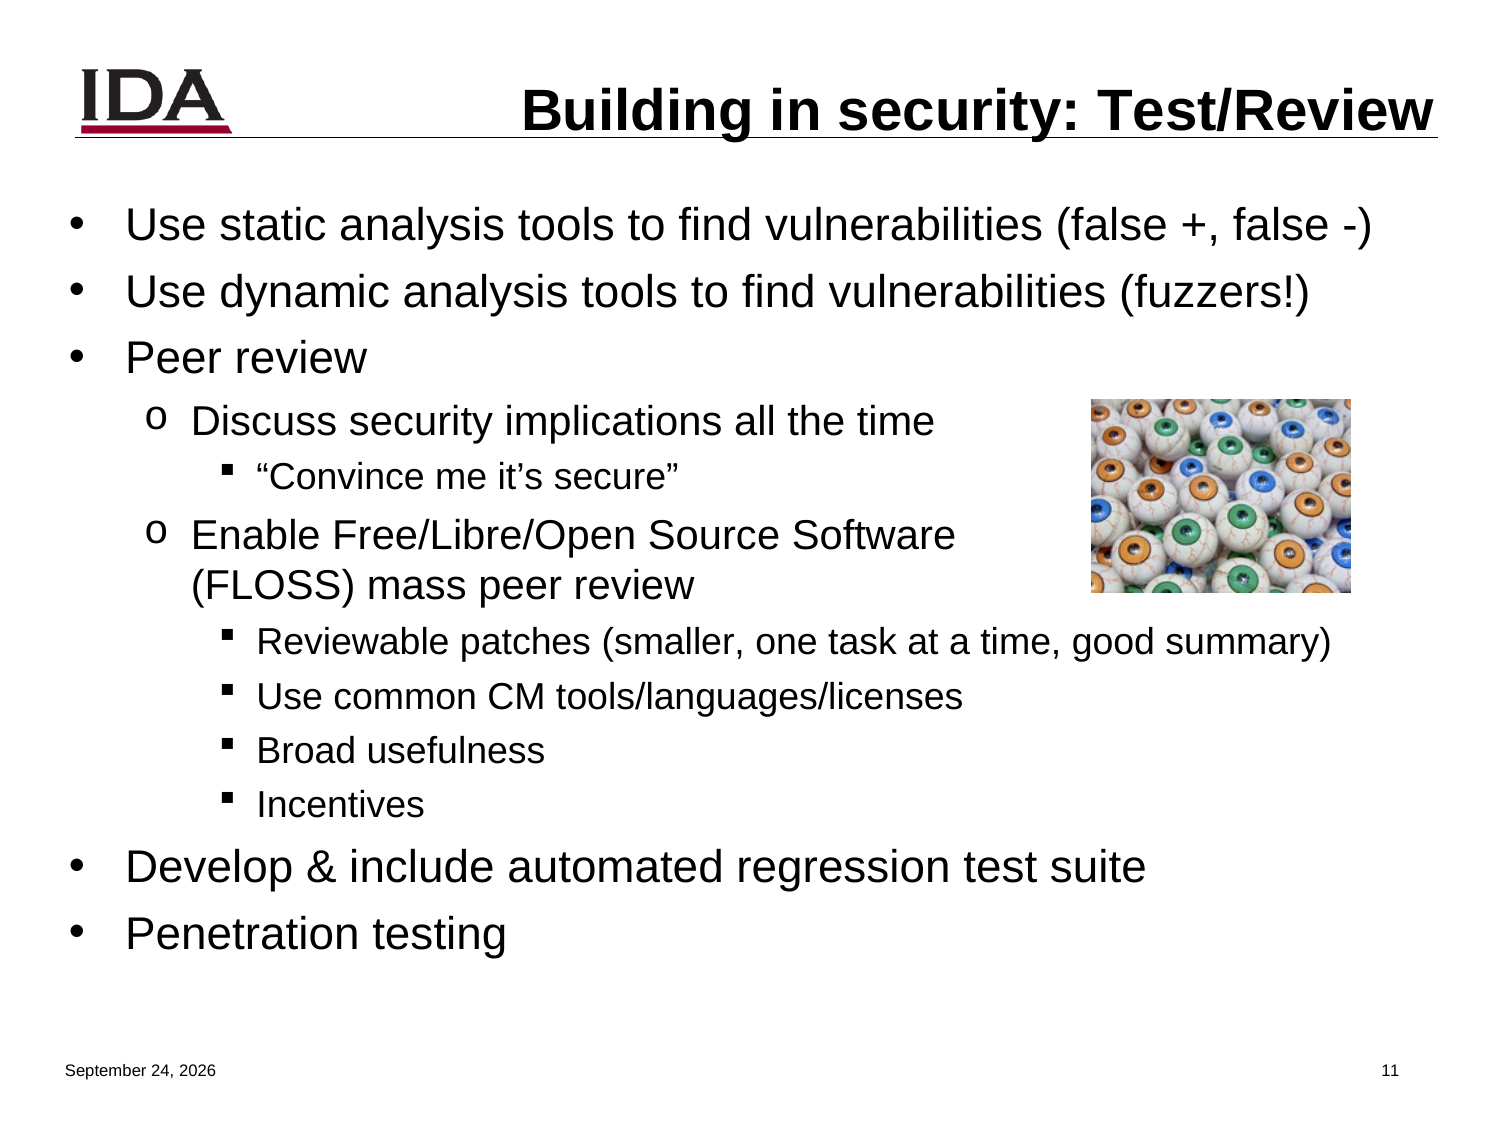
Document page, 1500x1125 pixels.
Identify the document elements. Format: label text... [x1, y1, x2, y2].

picture [1091, 399, 1351, 593]
list Use static analysis tools to find vulnerabilities (false +, false -) Use dynamic analysis tools to find vulnerabilities (fuzzers!) Peer review Discuss security implications all the time “Convince me it’s secure” Enable Free/Libre/Open Source Software (FLOSS) mass peer review Reviewable patches (smaller, one task at a time, good summary) Use common CM tools/languages/licenses Broad usefulness Incentives Develop & include automated regression test suite Penetration testing [53, 187, 1401, 1013]
picture [77, 65, 233, 138]
text_box <number> [1102, 1012, 1415, 1088]
title Building in security: Test/Review [425, 64, 1450, 150]
text_box November 9, 2011 [49, 1012, 363, 1088]
